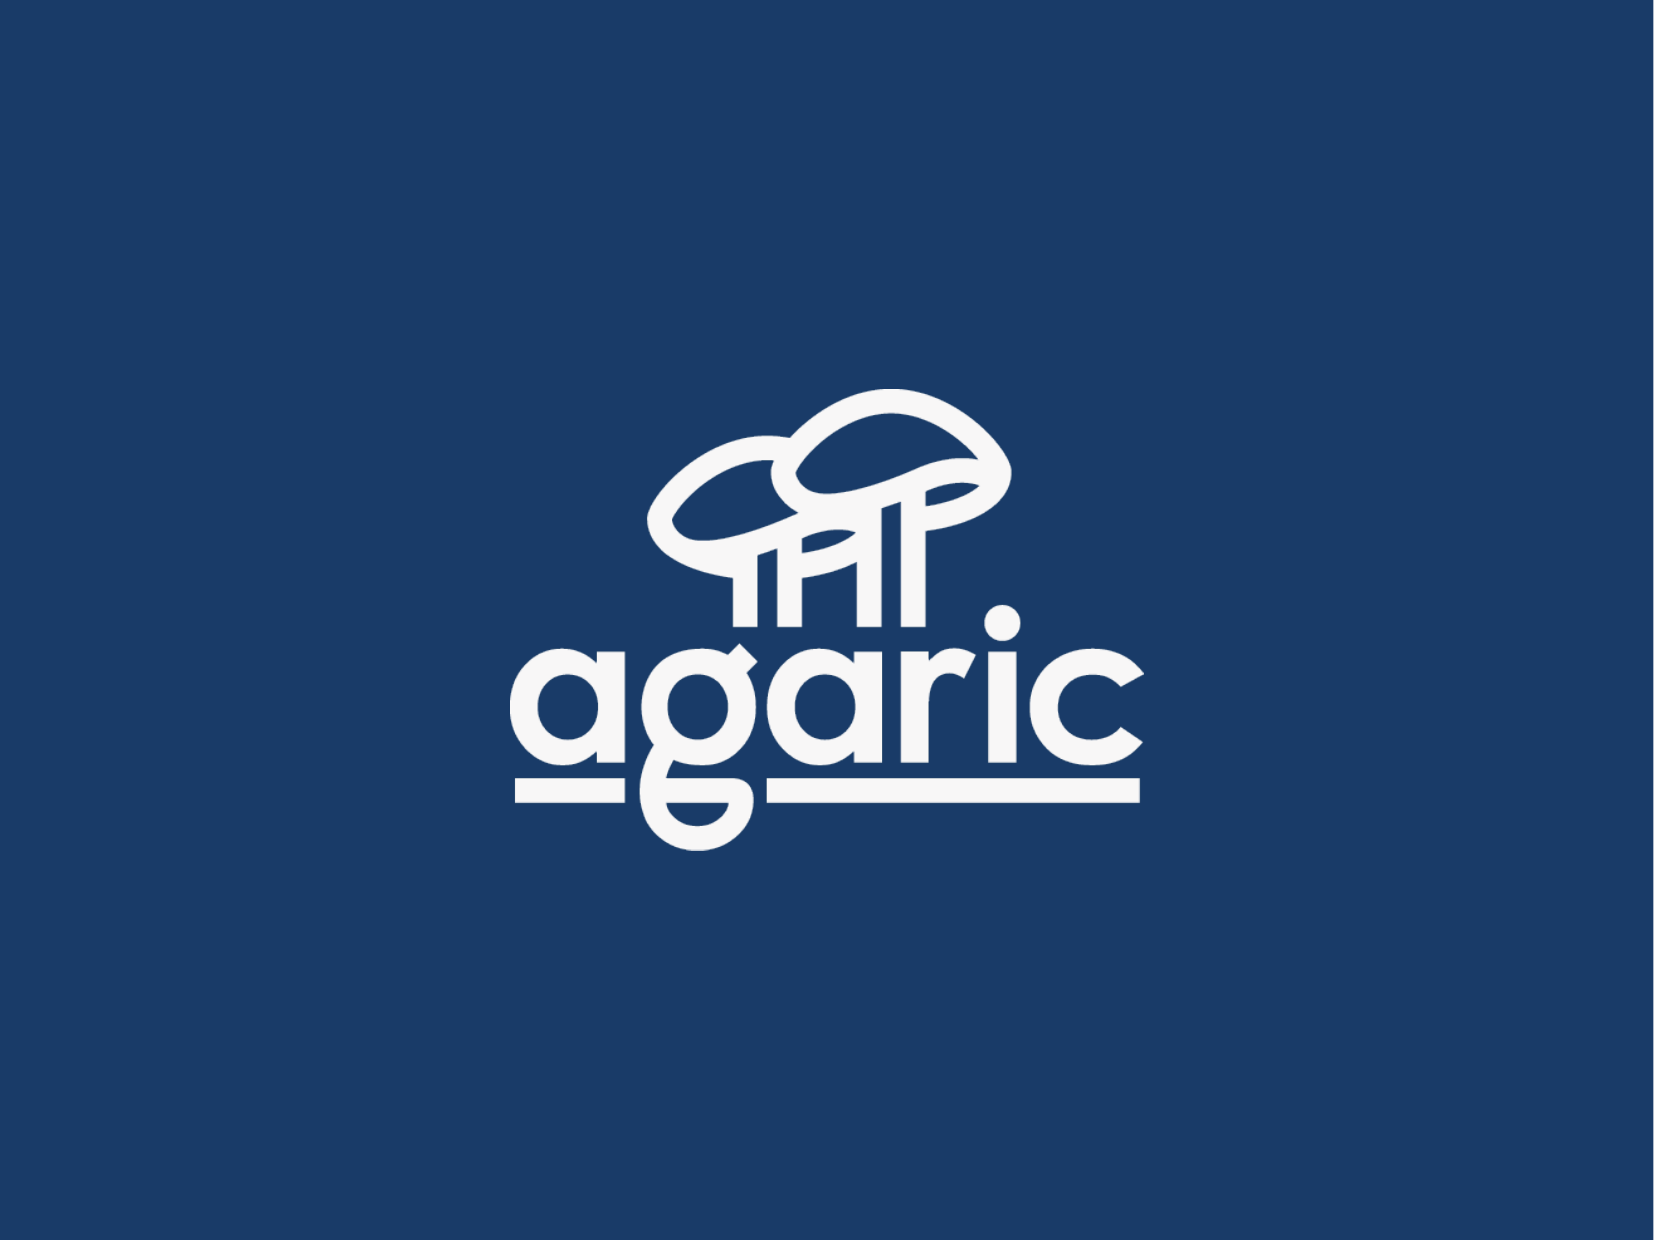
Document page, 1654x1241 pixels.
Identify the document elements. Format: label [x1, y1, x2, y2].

picture [510, 389, 1144, 851]
